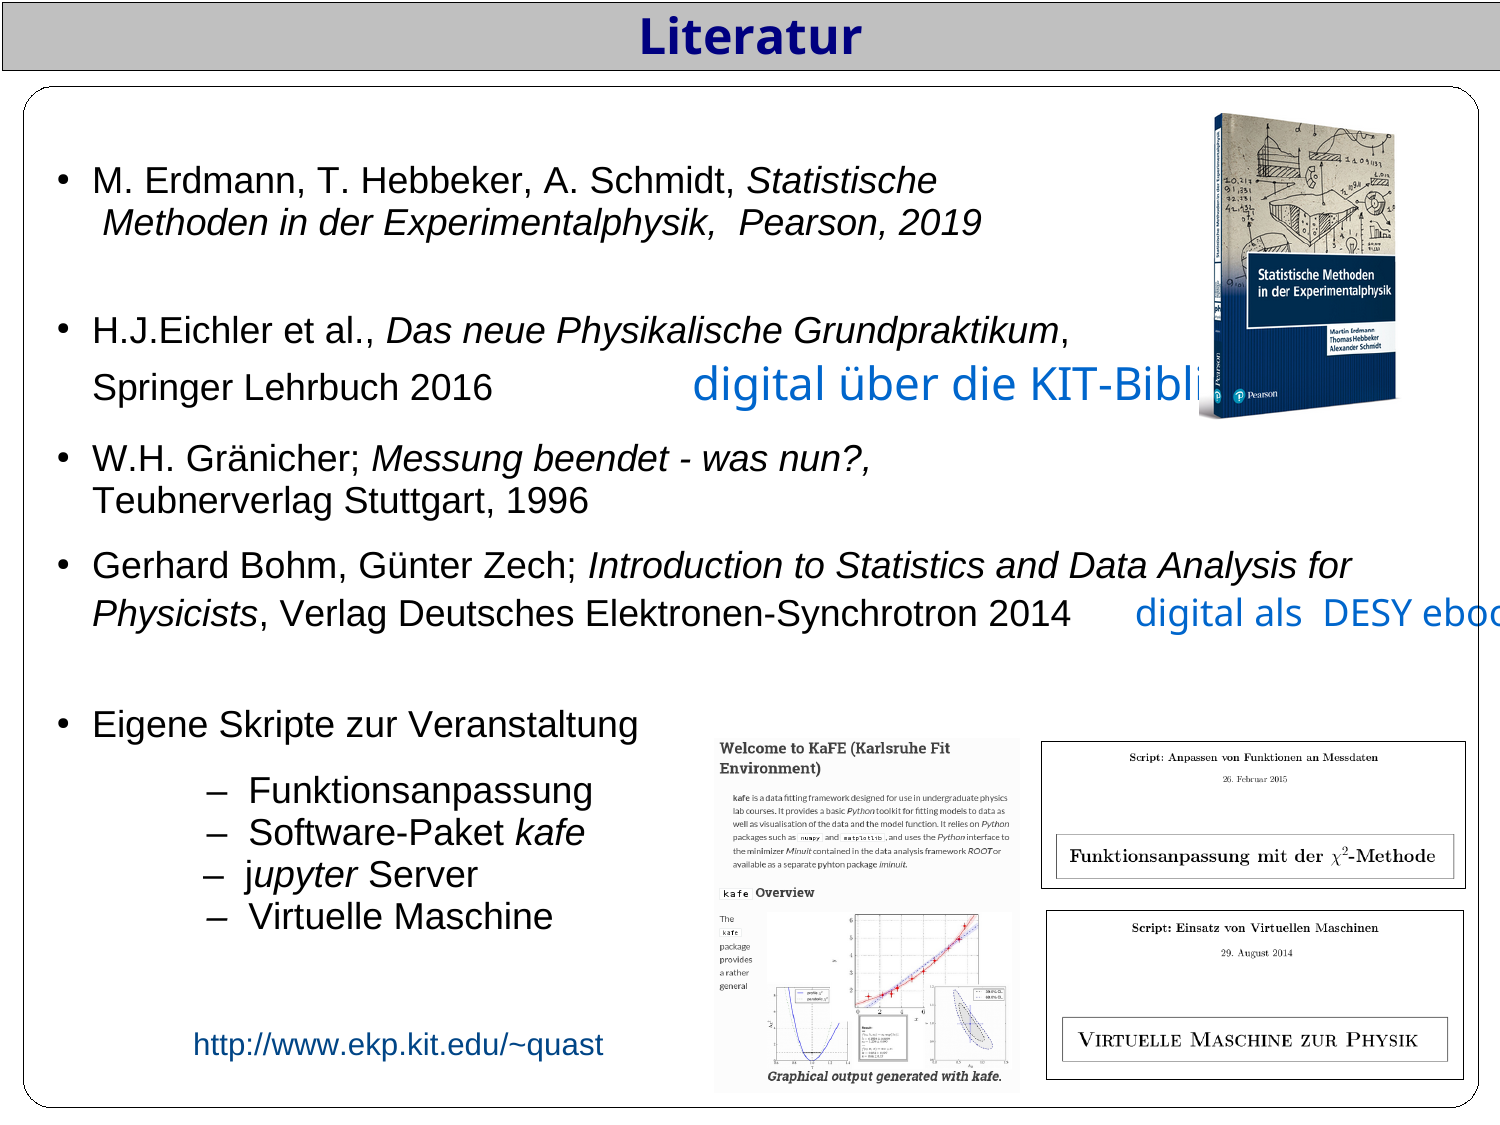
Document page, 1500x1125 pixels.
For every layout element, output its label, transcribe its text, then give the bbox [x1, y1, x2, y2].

text_box [748, 433, 778, 504]
picture [1042, 742, 1465, 889]
picture [714, 738, 1020, 1093]
picture [1046, 910, 1464, 1080]
title Literatur [110, 0, 1392, 77]
picture [1199, 112, 1418, 420]
text_box M. Erdmann, T. Hebbeker, A. Schmidt, Statistische Methoden in der Experimentalphysik, Pearson, 2019 H.J.Eichler et al., Das neue Physikalische Grundpraktikum, Springer Lehrbuch 2016 digital über die KIT-Bibliothek W.H. Gränicher; Messung beendet - was nun?, Teubnerverlag Stuttgart, 1996 Gerhard Bohm, Günter Zech; Introduction to Statistics and Data Analysis for Physicists, Verlag Deutsches Elektronen-Synchrotron 2014 digital als DESY ebook Eigene Skripte zur Veranstaltung – Funktionsanpassung – Software-Paket kafe – jupyter Server – Virtuelle Maschine http://www.ekp.kit.edu/~quast [41, 86, 1479, 1091]
